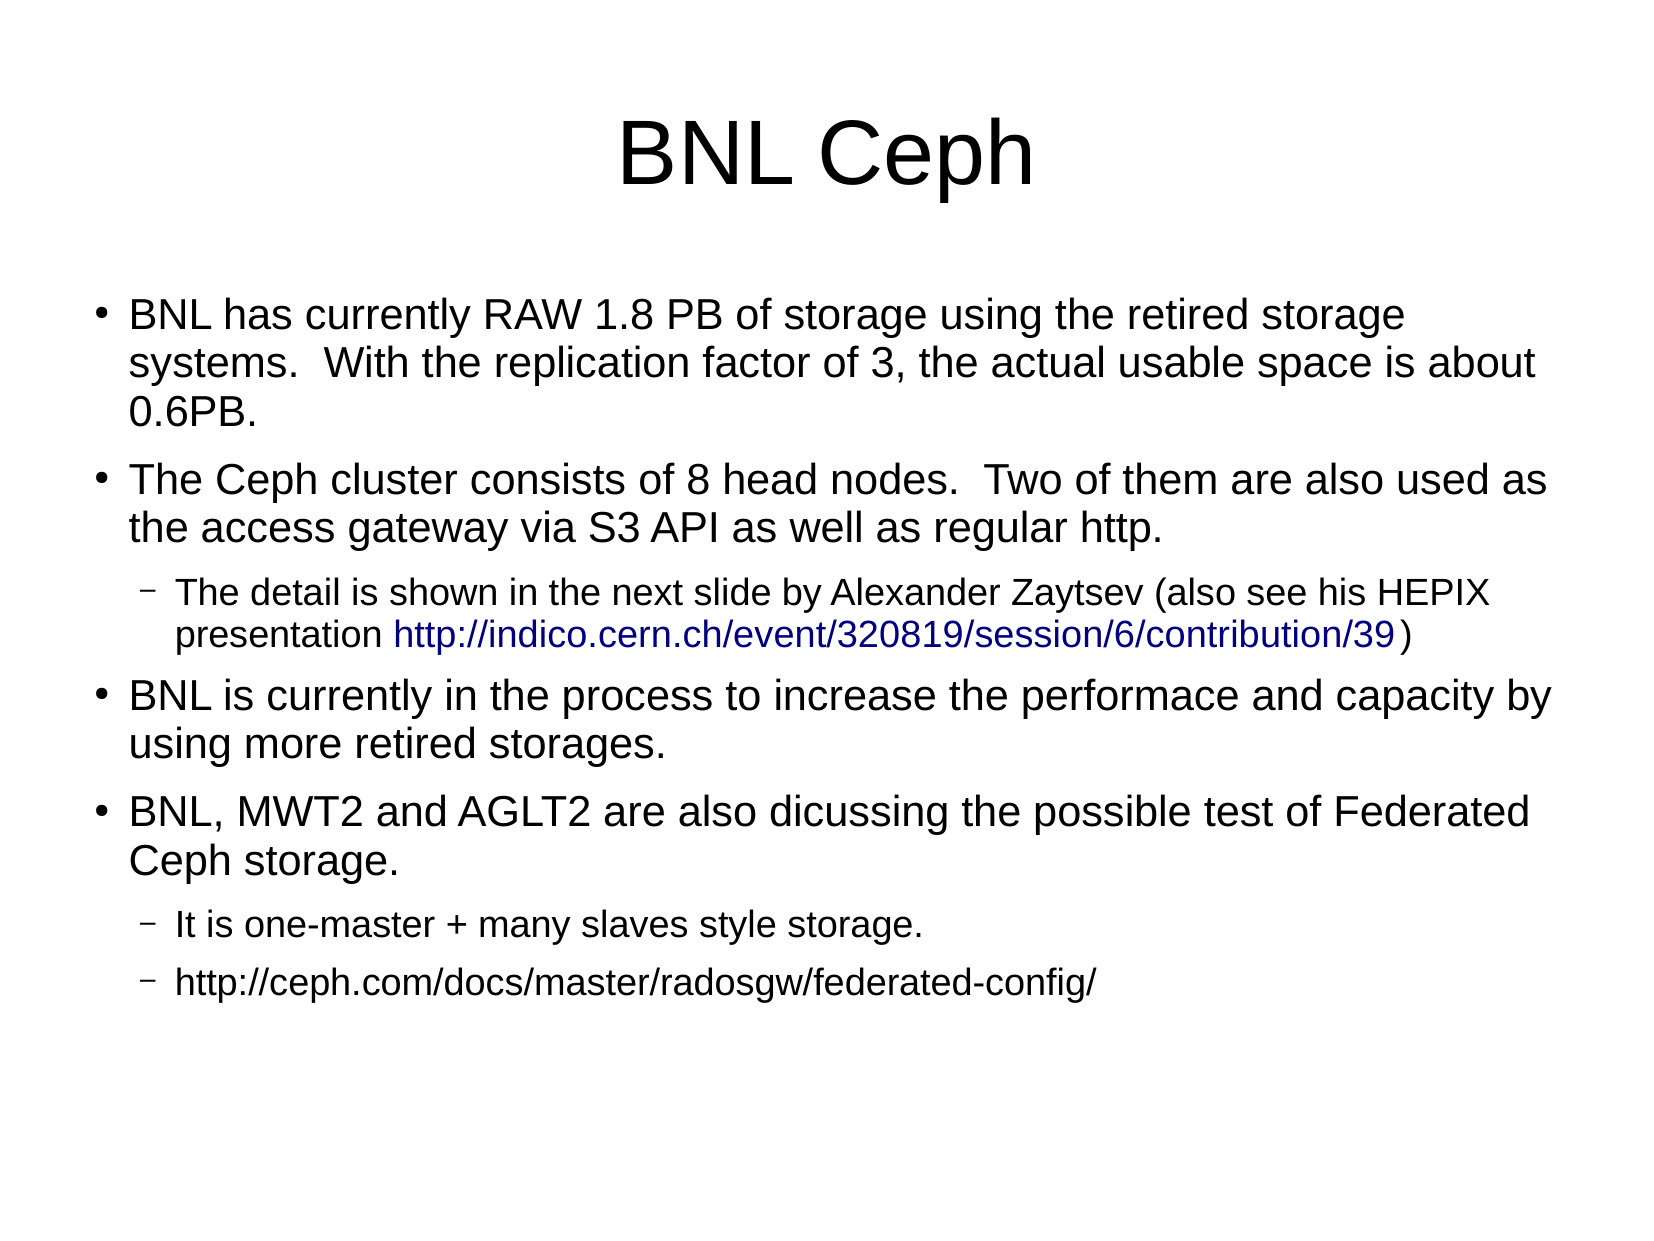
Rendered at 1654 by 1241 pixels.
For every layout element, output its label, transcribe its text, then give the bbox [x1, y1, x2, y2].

title BNL Ceph [82, 49, 1571, 257]
list BNL has currently RAW 1.8 PB of storage using the retired storage systems. With the replication factor of 3, the actual usable space is about 0.6PB. The Ceph cluster consists of 8 head nodes. Two of them are also used as the access gateway via S3 API as well as regular http. The detail is shown in the next slide by Alexander Zaytsev (also see his HEPIX presentation http://indico.cern.ch/event/320819/session/6/contribution/39 ) BNL is currently in the process to increase the performace and capacity by using more retired storages. BNL, MWT2 and AGLT2 are also dicussing the possible test of Federated Ceph storage. It is one-master + many slaves style storage. http://ceph.com/docs/master/radosgw/federated-config/ [82, 290, 1571, 1010]
